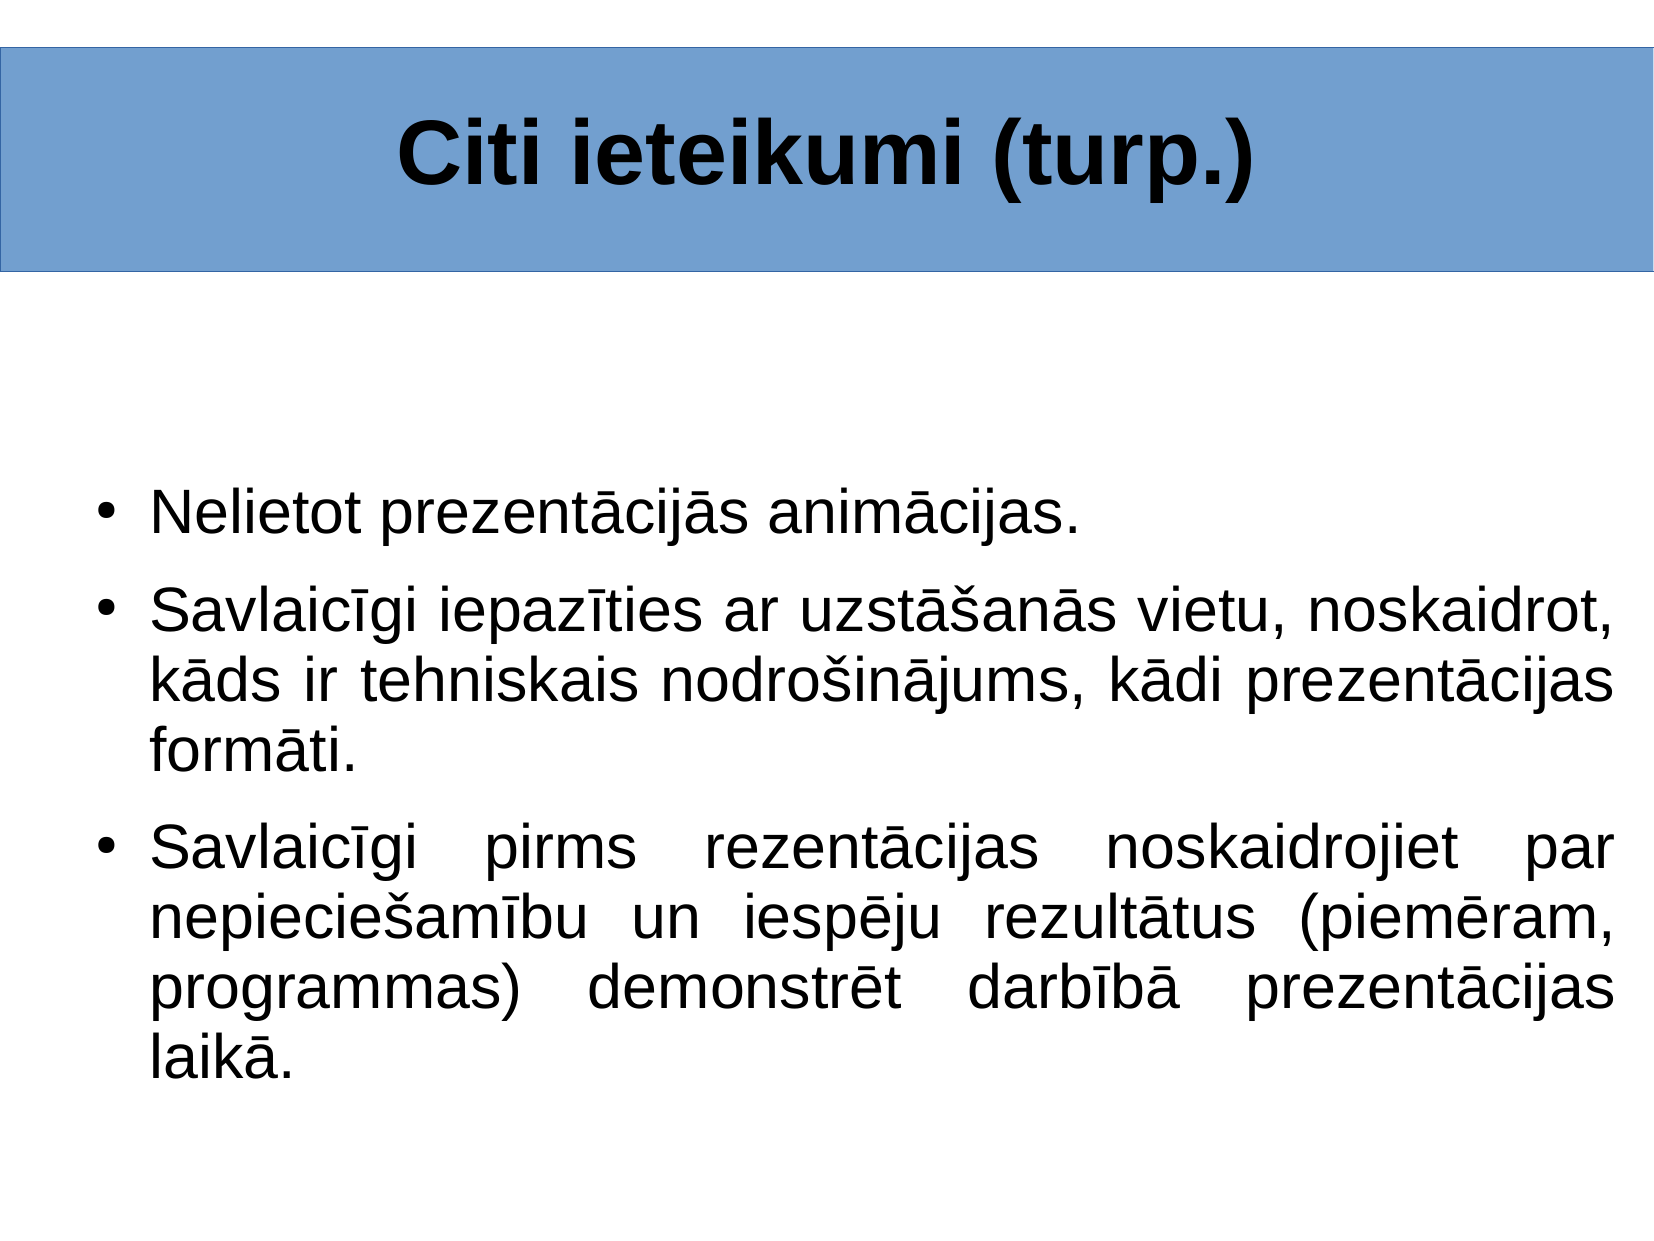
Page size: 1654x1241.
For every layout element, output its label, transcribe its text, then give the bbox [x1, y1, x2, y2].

text_box [0, 47, 1654, 272]
title Citi ieteikumi (turp.) [82, 49, 1571, 257]
list Nelietot prezentācijās animācijas. Savlaicīgi iepazīties ar uzstāšanās vietu, noskaidrot, kāds ir tehniskais nodrošinājums, kādi prezentācijas formāti. Savlaicīgi pirms rezentācijas noskaidrojiet par nepieciešamību un iespēju rezultātus (piemēram, programmas) demonstrēt darbībā prezentācijas laikā. [82, 378, 1619, 1099]
